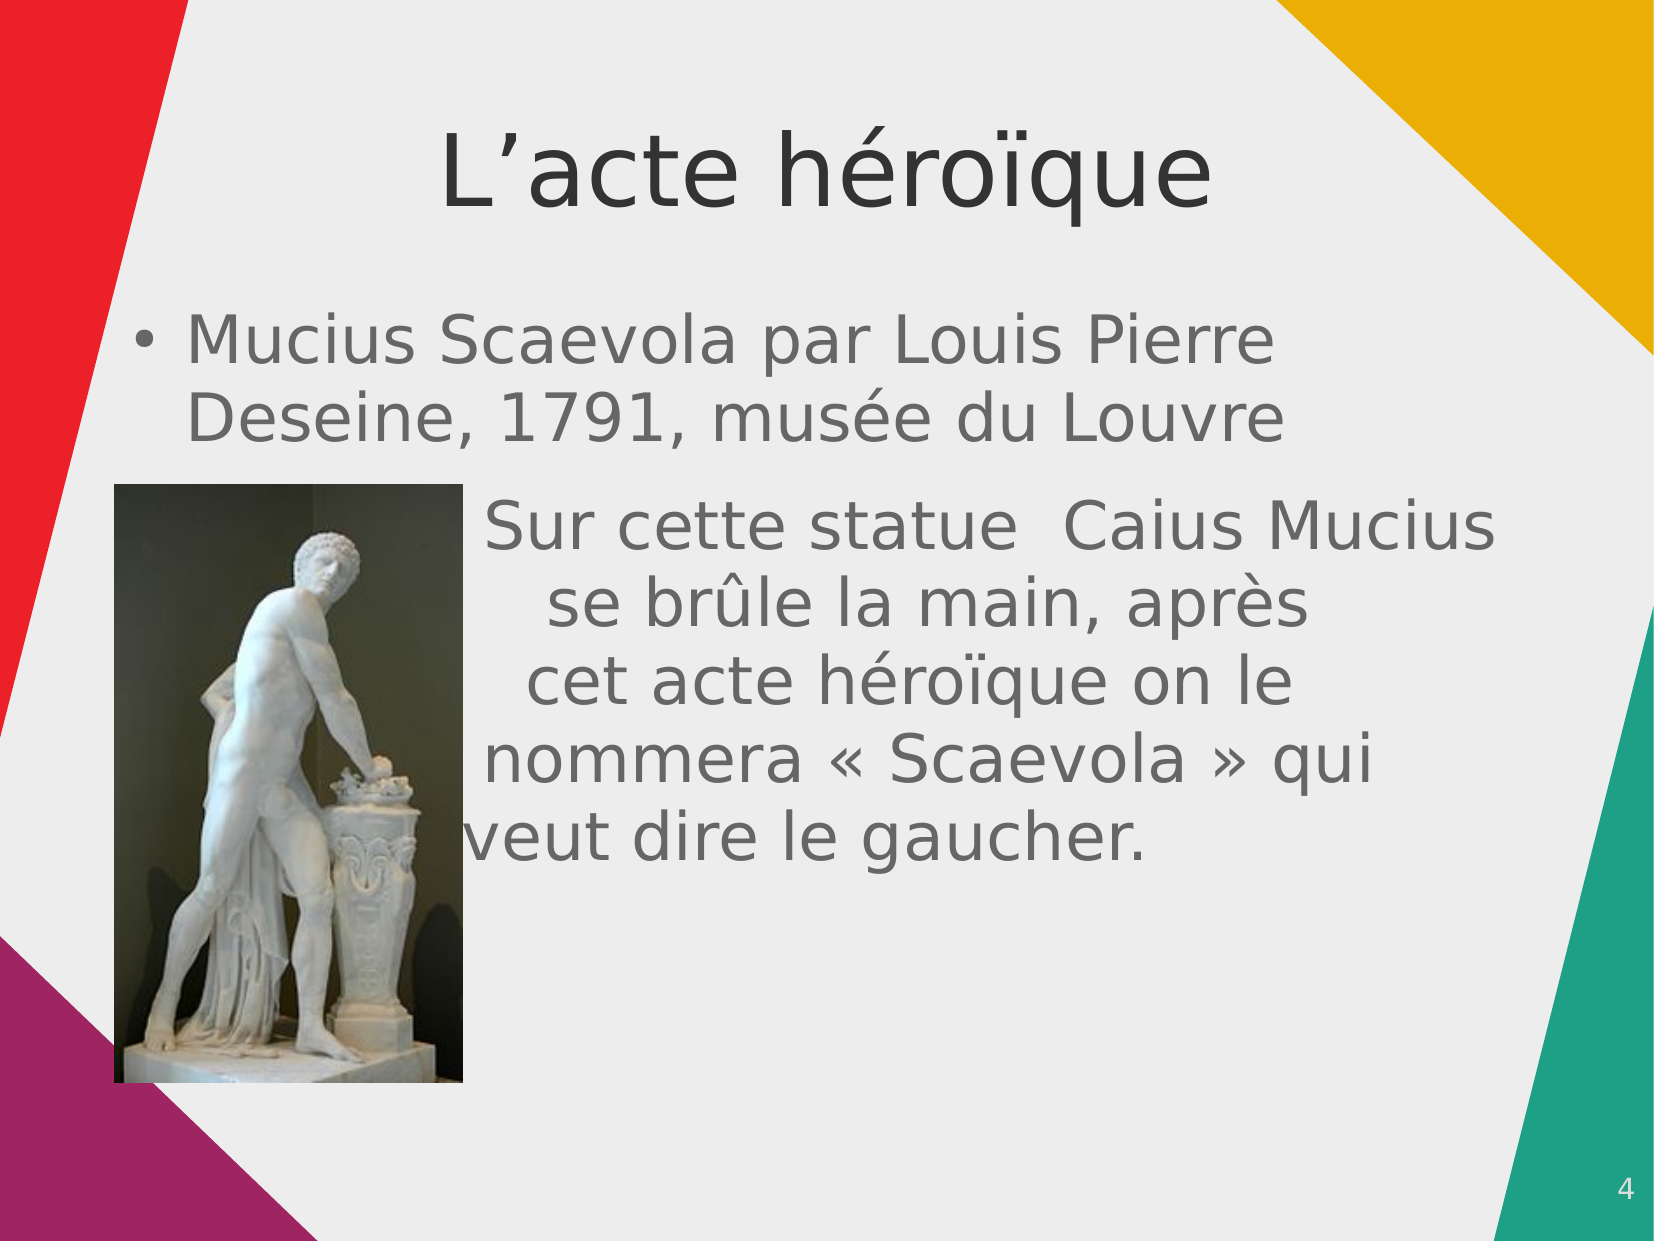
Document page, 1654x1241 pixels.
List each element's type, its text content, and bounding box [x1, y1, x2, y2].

list Mucius Scaevola par Louis Pierre Deseine, 1791, musée du Louvre Sur cette statue Caius Mucius se brûle la main, après cet acte héroïque on le nommera « Scaevola » qui veut dire le gaucher. [114, 302, 1539, 1033]
title L’acte héroïque [114, 73, 1539, 271]
picture [114, 484, 463, 1083]
